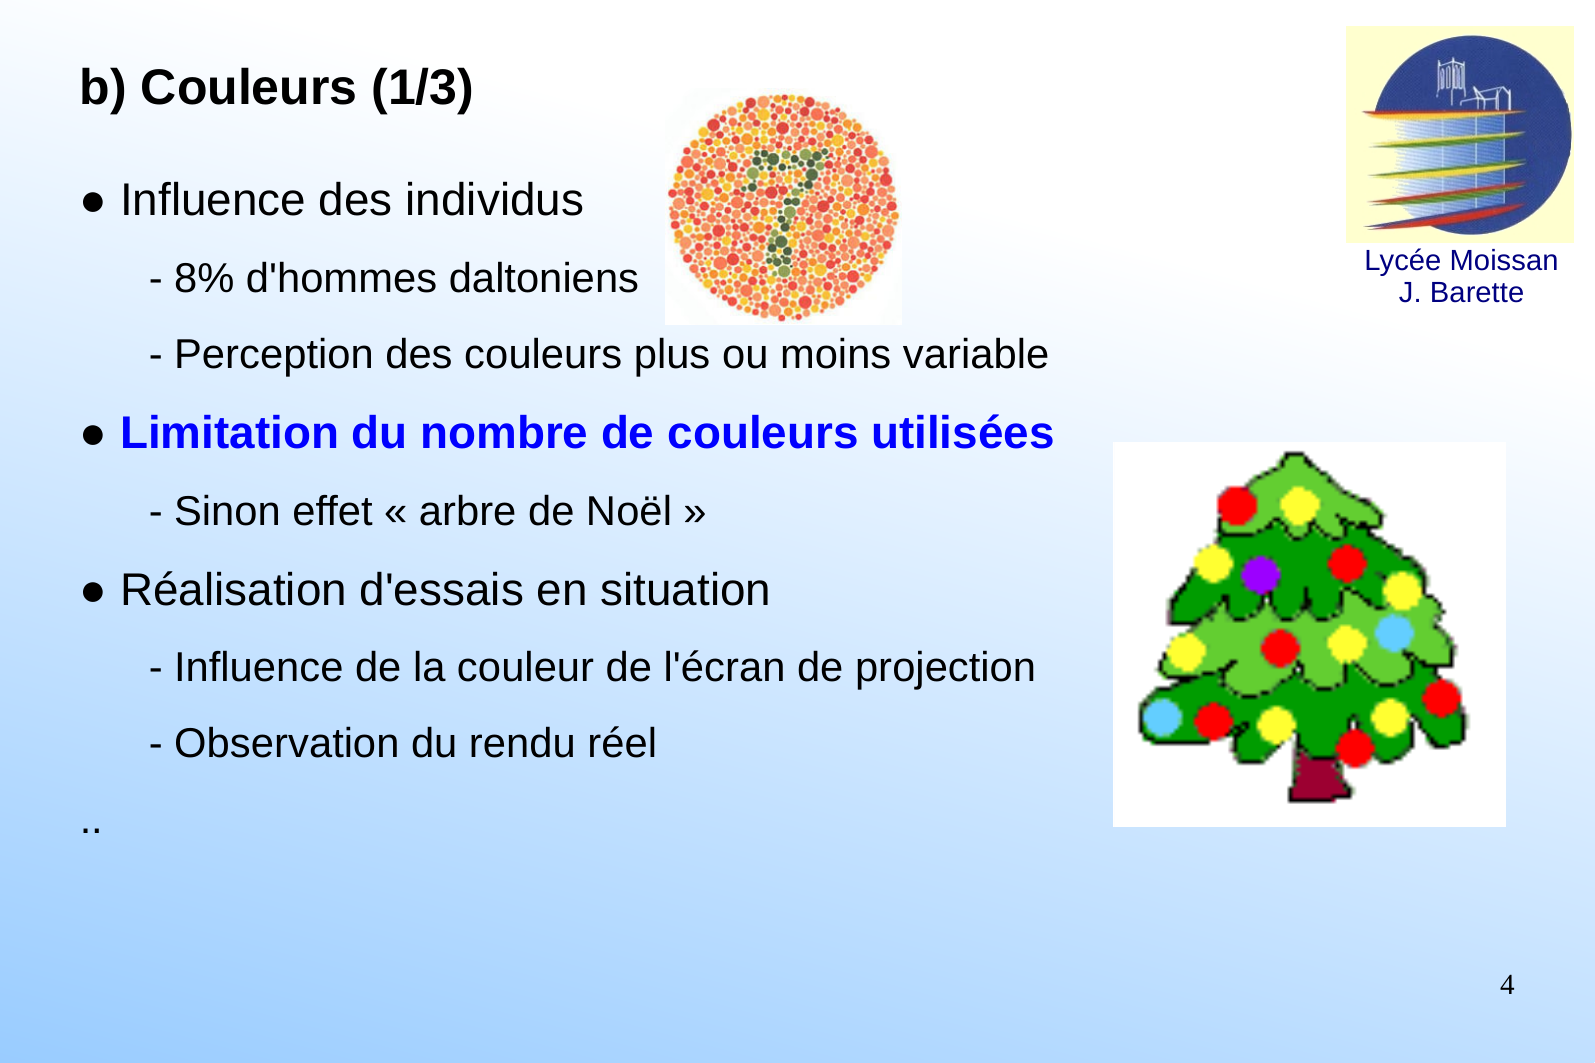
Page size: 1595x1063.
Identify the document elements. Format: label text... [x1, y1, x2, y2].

picture [1346, 26, 1574, 236]
picture [1113, 442, 1506, 827]
text_box Lycée Moissan J. Barette [1328, 236, 1595, 325]
picture [665, 88, 902, 325]
list b) Couleurs (1/3) ● Influence des individus - 8% d'hommes daltoniens - Perception des couleurs plus ou moins variable ● Limitation du nombre de couleurs utilisées - Sinon effet « arbre de Noël » ● Réalisation d'essais en situation - Influence de la couleur de l'écran de projection - Observation du rendu réel .. [79, 59, 1515, 1034]
